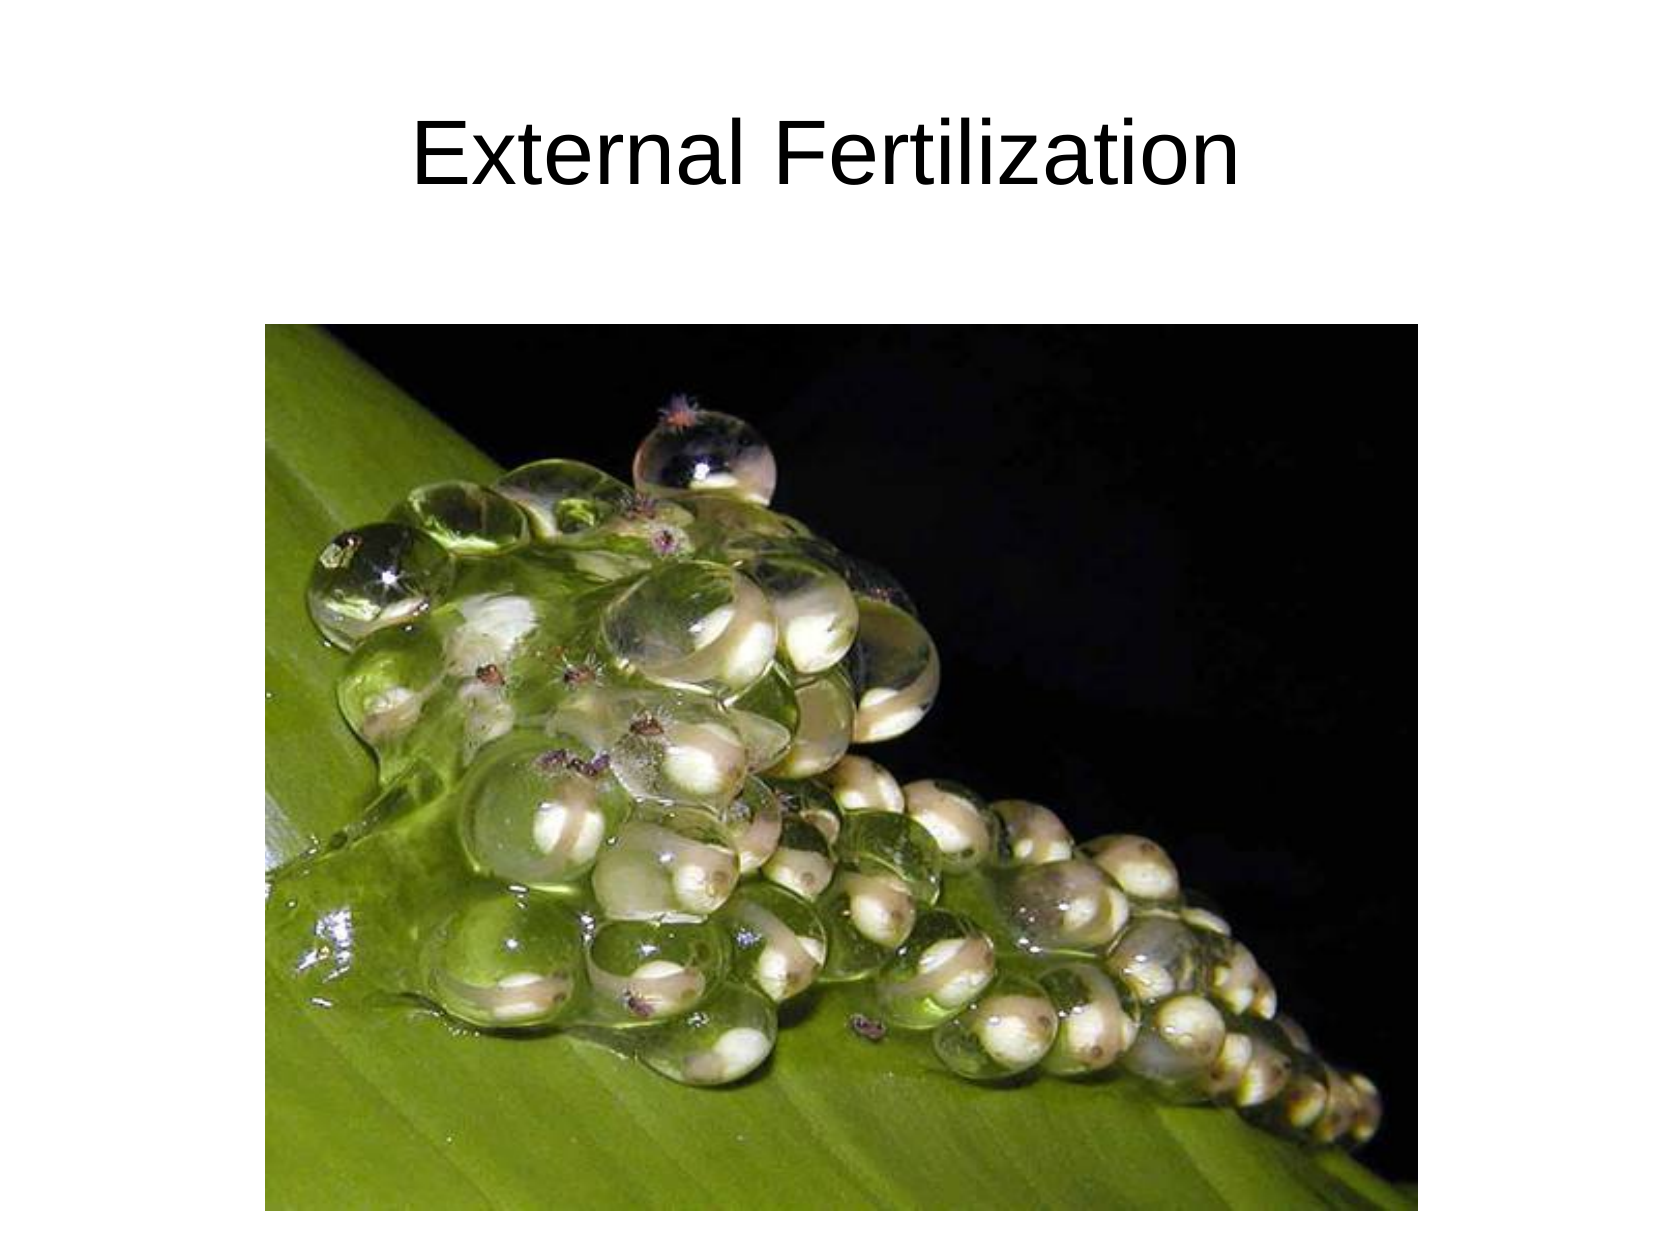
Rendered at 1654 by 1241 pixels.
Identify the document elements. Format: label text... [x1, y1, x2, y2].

picture [265, 324, 1418, 1211]
title External Fertilization [82, 49, 1571, 257]
